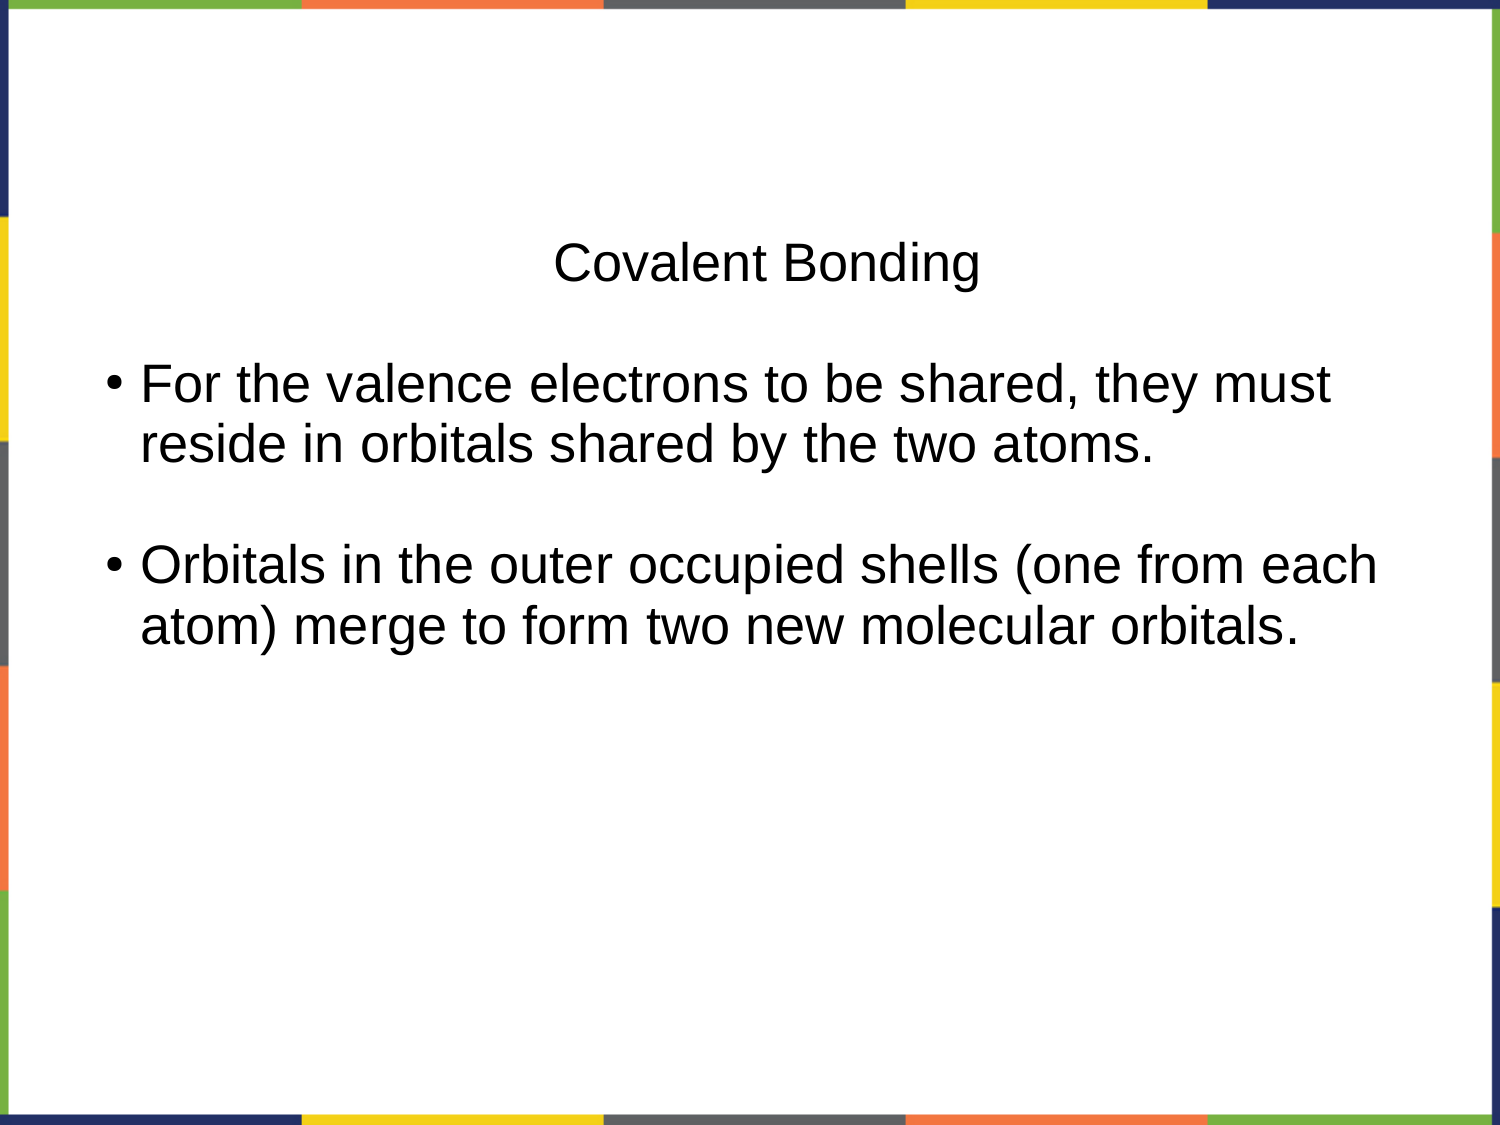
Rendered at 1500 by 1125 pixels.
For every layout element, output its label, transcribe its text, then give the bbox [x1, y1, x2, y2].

picture [0, 0, 1500, 1125]
text_box Covalent Bonding For the valence electrons to be shared, they must reside in orbitals shared by the two atoms. Orbitals in the outer occupied shells (one from each atom) merge to form two new molecular orbitals. [90, 224, 1411, 827]
